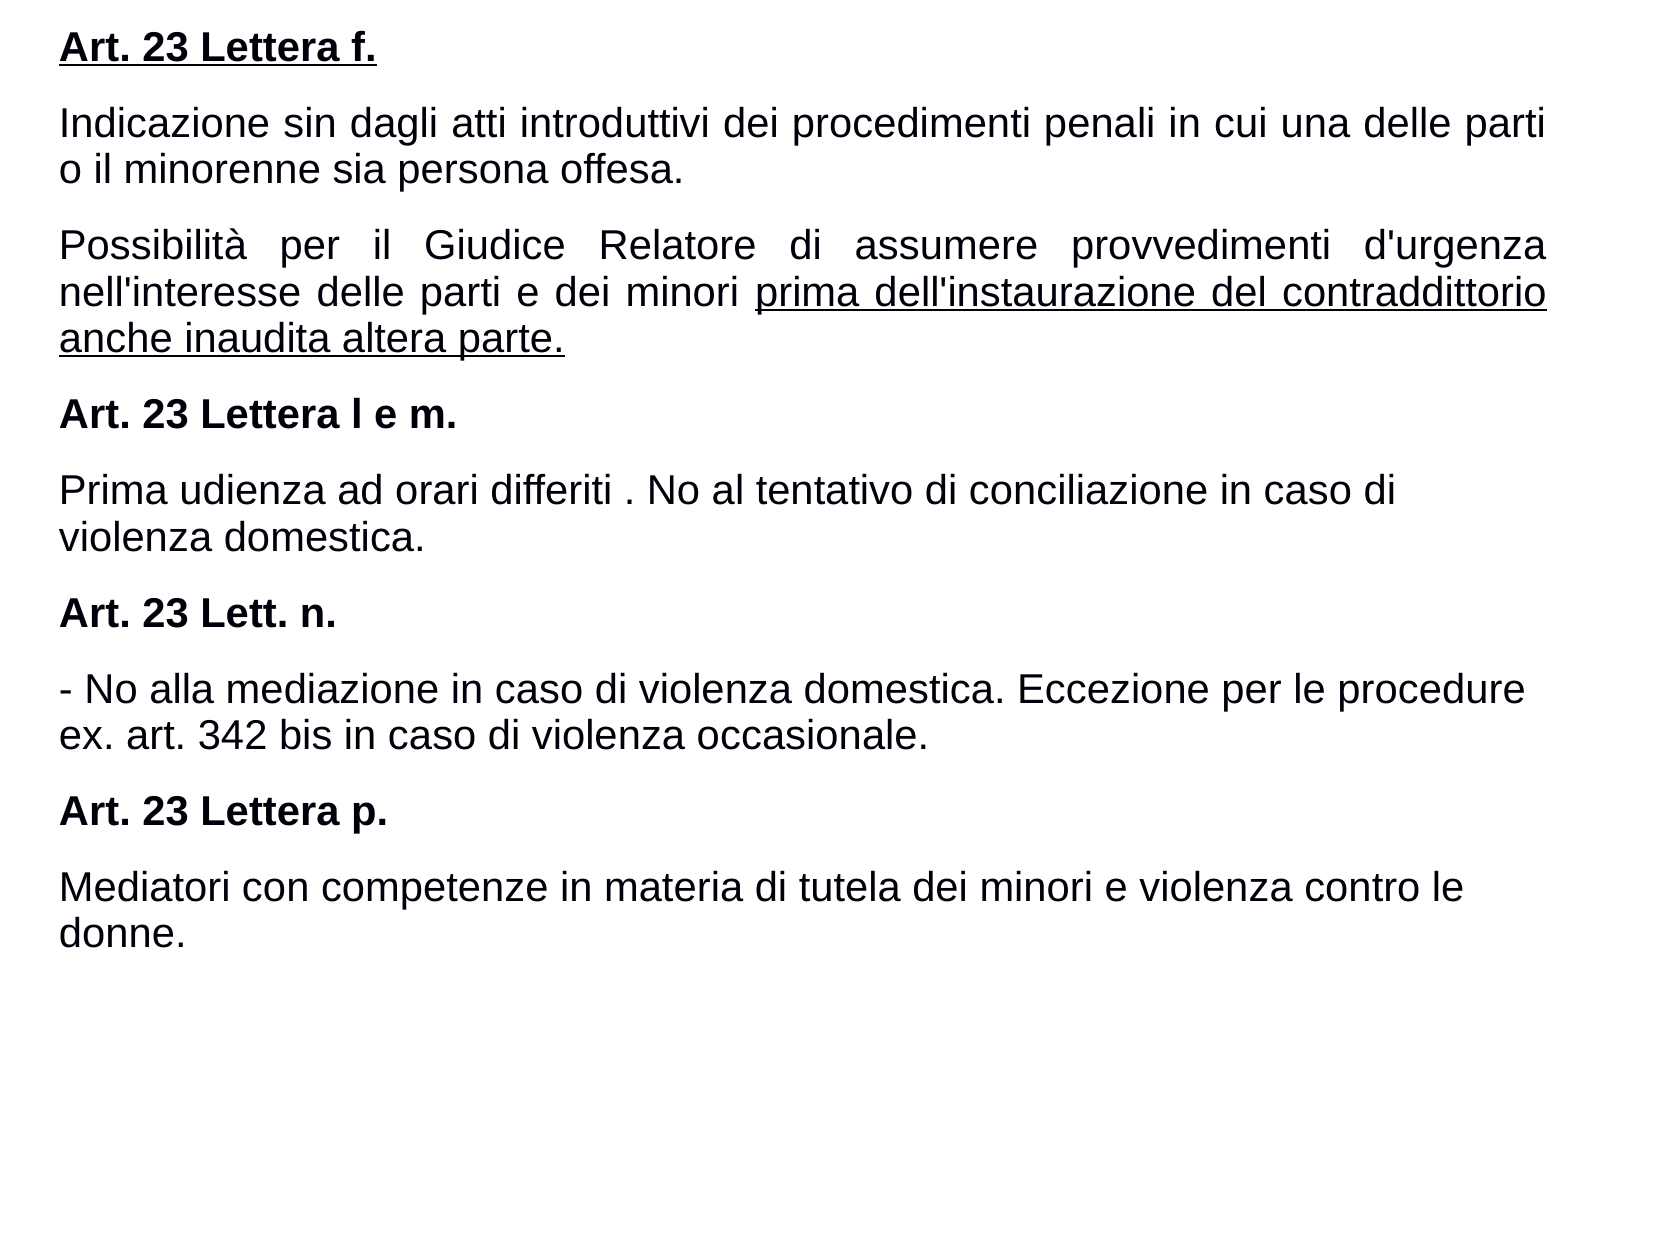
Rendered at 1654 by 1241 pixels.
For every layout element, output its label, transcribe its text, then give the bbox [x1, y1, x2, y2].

list Art. 23 Lettera f. Indicazione sin dagli atti introduttivi dei procedimenti penali in cui una delle parti o il minorenne sia persona offesa. Possibilità per il Giudice Relatore di assumere provvedimenti d'urgenza nell'interesse delle parti e dei minori prima dell'instaurazione del contraddittorio anche inaudita altera parte. Art. 23 Lettera l e m. Prima udienza ad orari differiti . No al tentativo di conciliazione in caso di violenza domestica. Art. 23 Lett. n. - No alla mediazione in caso di violenza domestica. Eccezione per le procedure ex. art. 342 bis in caso di violenza occasionale. Art. 23 Lettera p. Mediatori con competenze in materia di tutela dei minori e violenza contro le donne. [59, 23, 1548, 957]
